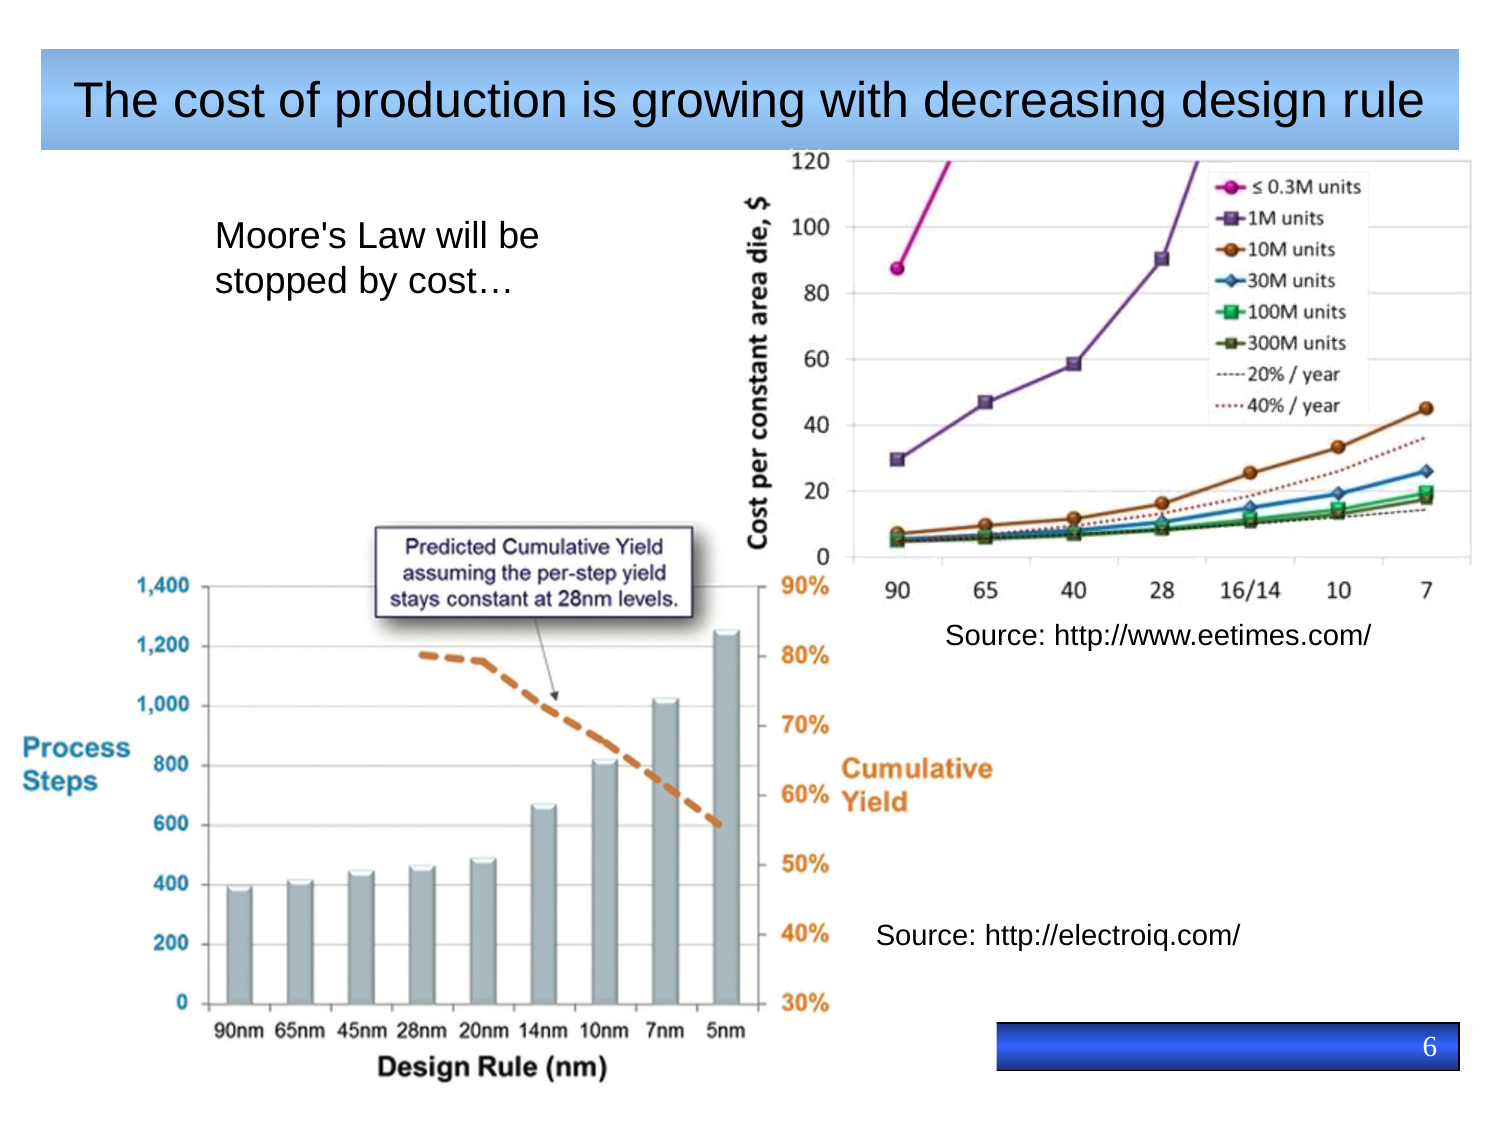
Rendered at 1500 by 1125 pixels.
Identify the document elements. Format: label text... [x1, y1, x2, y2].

text_box Moore's Law will be stopped by cost… [199, 203, 566, 354]
text_box Source: http://electroiq.com/ [861, 908, 1257, 959]
title The cost of production is growing with decreasing design rule [41, 49, 1459, 150]
picture [16, 137, 1478, 1123]
text_box Source: http://www.eetimes.com/ [930, 608, 1388, 659]
